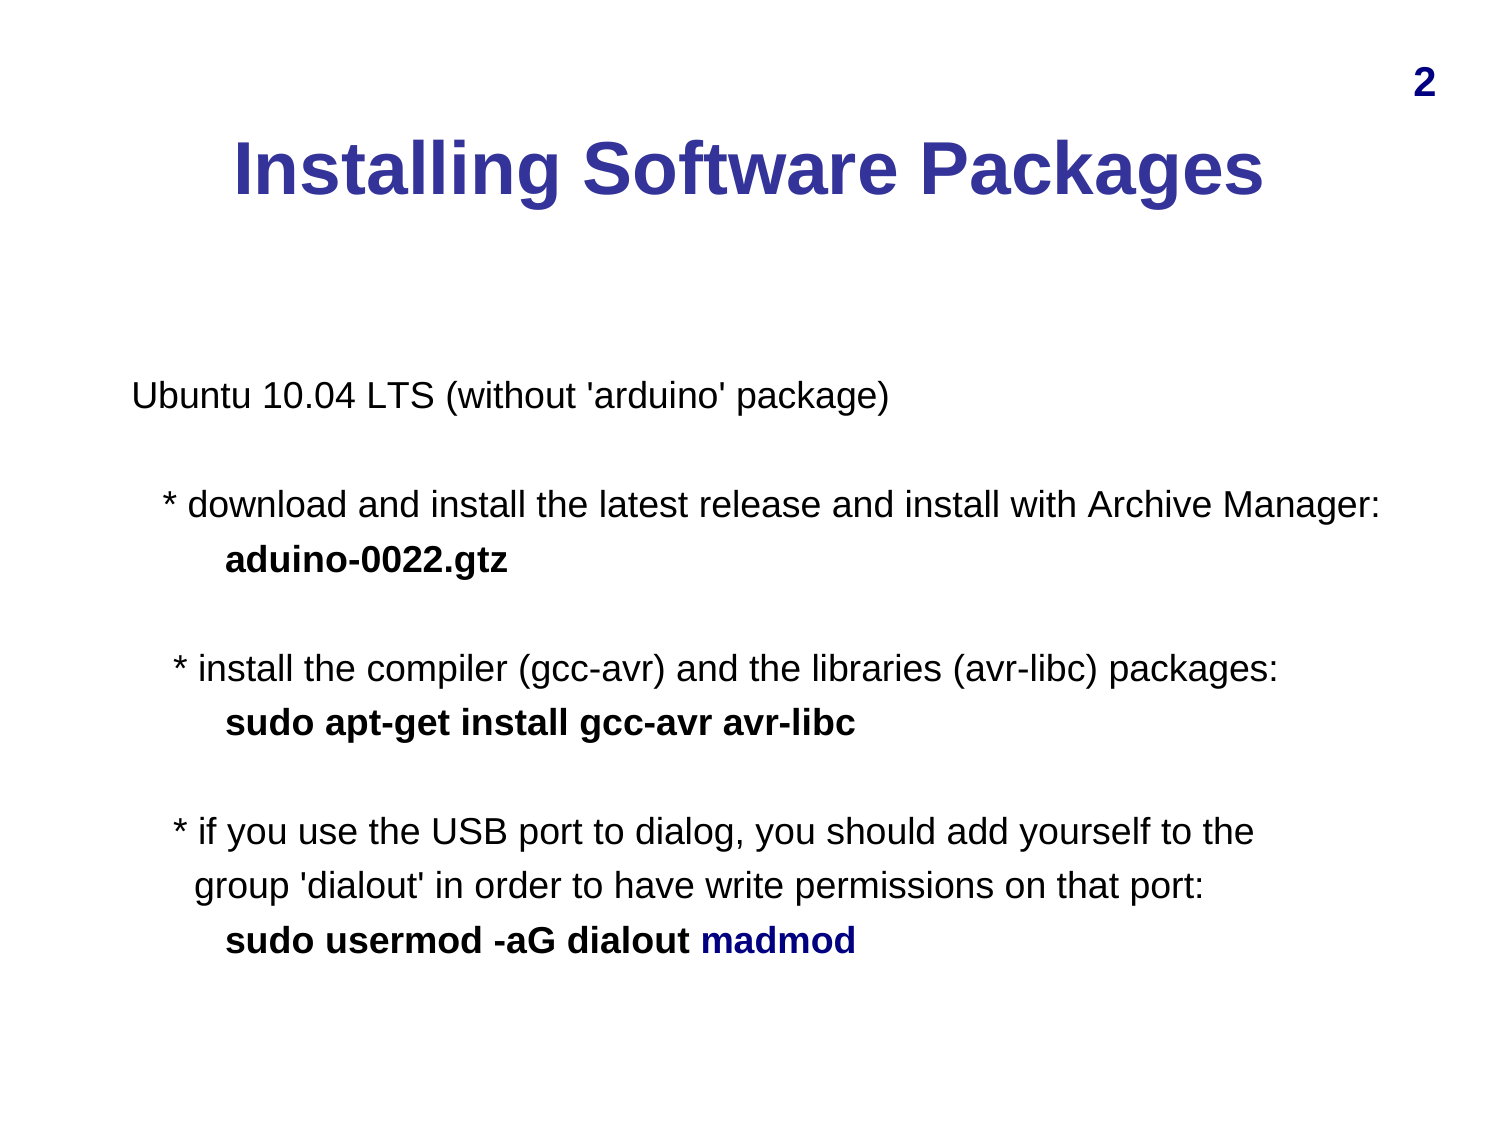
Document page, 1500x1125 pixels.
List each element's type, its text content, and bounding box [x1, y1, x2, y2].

list Ubuntu 10.04 LTS (without 'arduino' package) * download and install the latest release and install with Archive Manager: aduino-0022.gtz * install the compiler (gcc-avr) and the libraries (avr-libc) packages: sudo apt-get install gcc-avr avr-libc * if you use the USB port to dialog, you should add yourself to the group 'dialout' in order to have write permissions on that port: sudo usermod -aG dialout madmod [75, 374, 1426, 1030]
text_box 2 [1387, 47, 1463, 113]
title Installing Software Packages [150, 119, 1351, 219]
